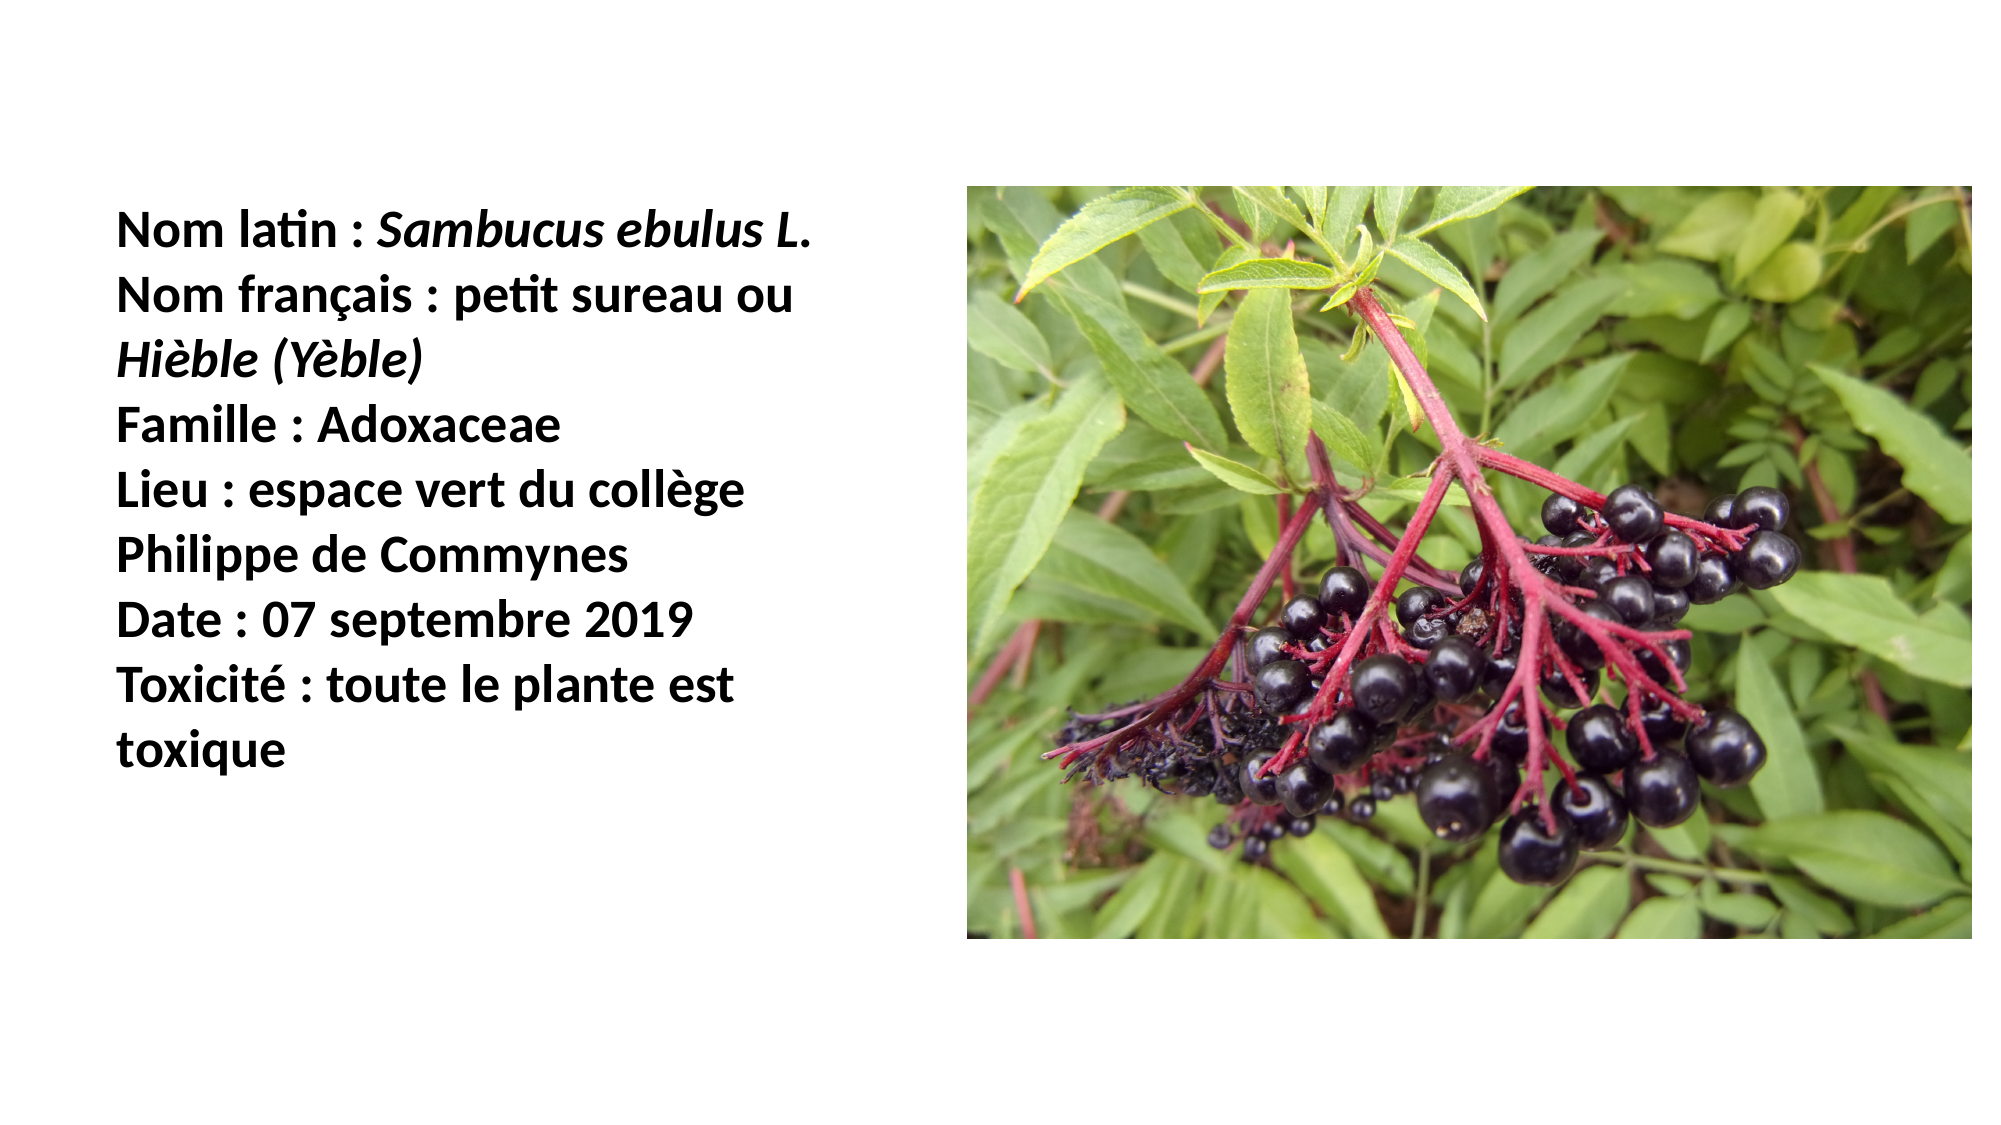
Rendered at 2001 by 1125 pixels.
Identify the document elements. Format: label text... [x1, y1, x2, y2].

text_box Nom latin : Sambucus ebulus L. Nom français : petit sureau ou Hièble (Yèble) Famille : Adoxaceae Lieu : espace vert du collège Philippe de Commynes Date : 07 septembre 2019 Toxicité : toute le plante est toxique [101, 186, 869, 786]
picture [967, 186, 1972, 939]
